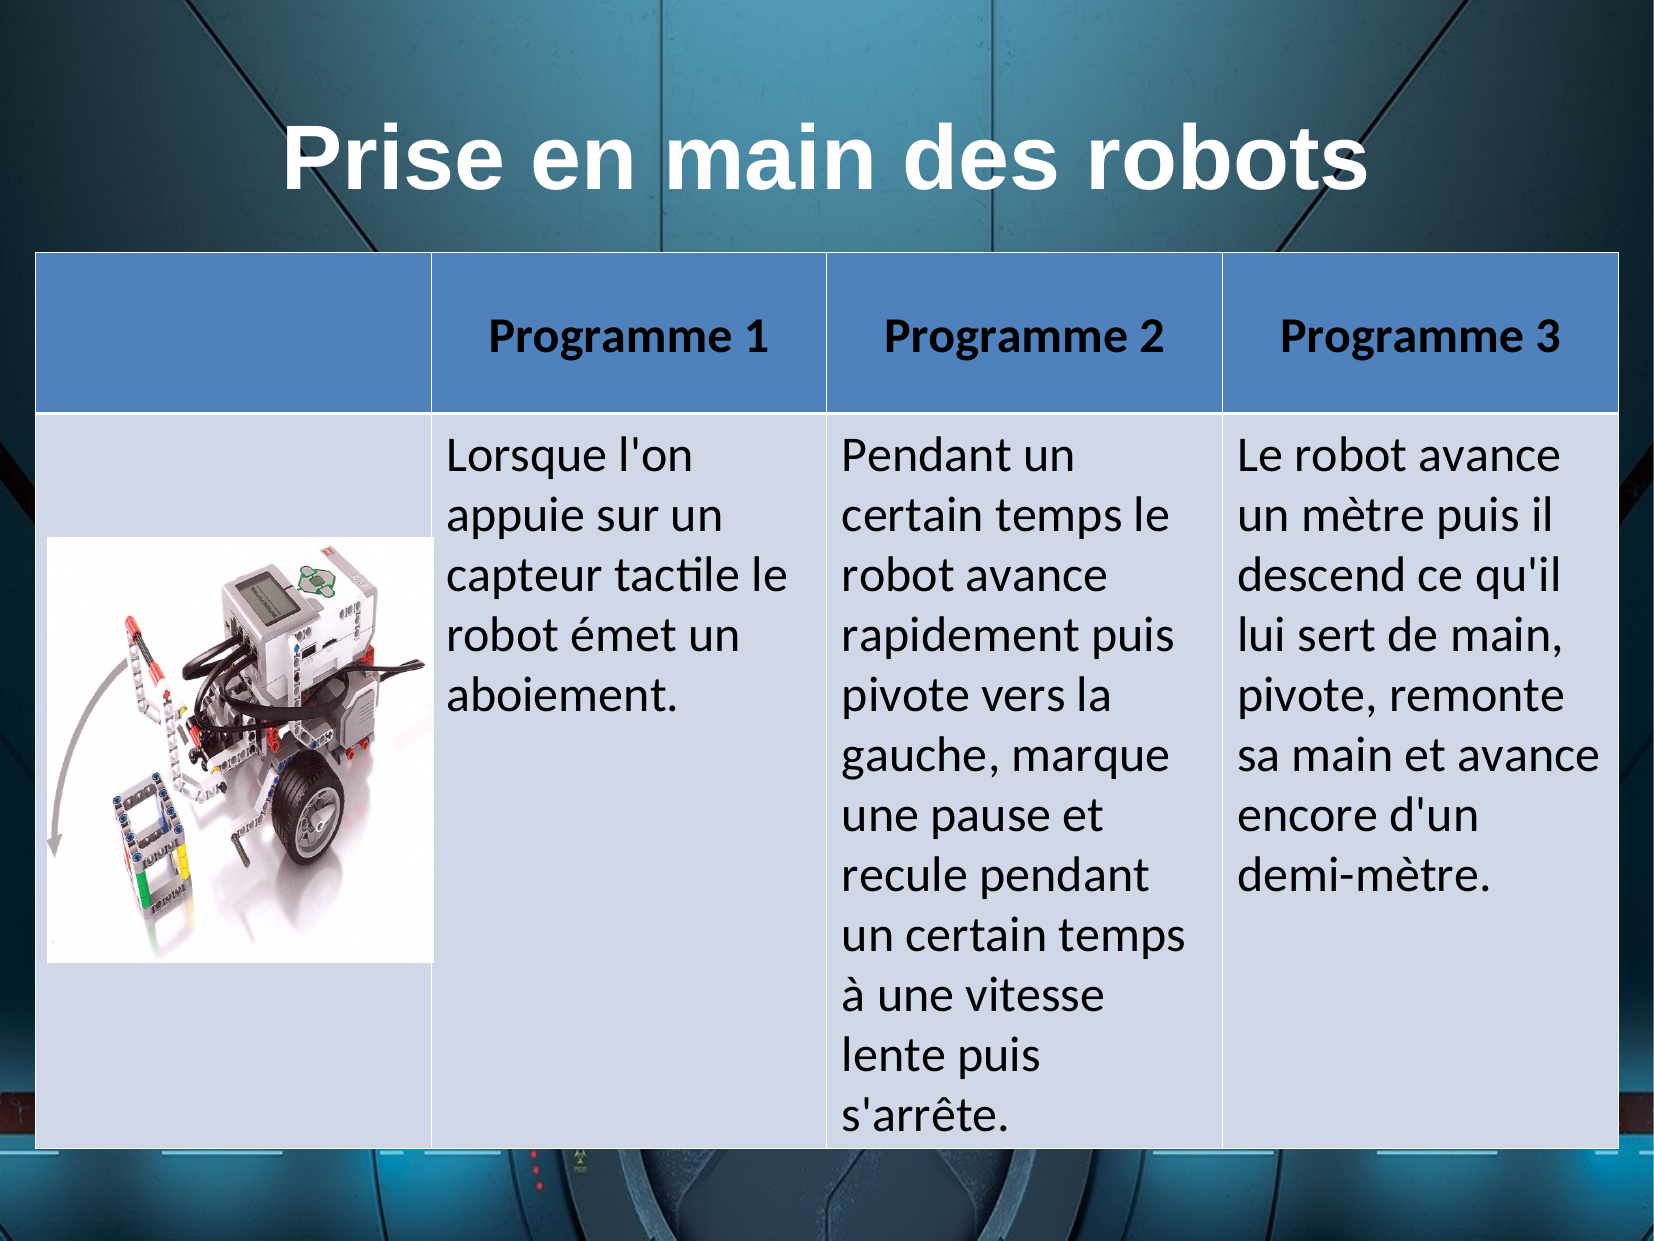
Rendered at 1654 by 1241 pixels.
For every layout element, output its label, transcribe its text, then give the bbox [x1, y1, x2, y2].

table_header [36, 253, 431, 412]
table_cell [36, 415, 431, 1148]
picture [0, 0, 1654, 1241]
table_header Programme 2 [827, 253, 1222, 412]
picture [1638, 1149, 1654, 1155]
table_header Programme 1 [432, 253, 826, 412]
table_header Programme 3 [1223, 253, 1618, 412]
table_cell Lorsque l'on appuie sur un capteur tactile le robot émet un aboiement. [432, 415, 826, 1148]
picture [47, 537, 434, 963]
picture [1595, 1149, 1618, 1155]
subtitle [82, 49, 1571, 252]
table_cell Le robot avance un mètre puis il descend ce qu'il lui sert de main, pivote, remonte sa main et avance encore d'un demi-mètre. [1223, 415, 1618, 1148]
table_cell Pendant un certain temps le robot avance rapidement puis pivote vers la gauche, marque une pause et recule pendant un certain temps à une vitesse lente puis s'arrête. [827, 415, 1222, 1148]
